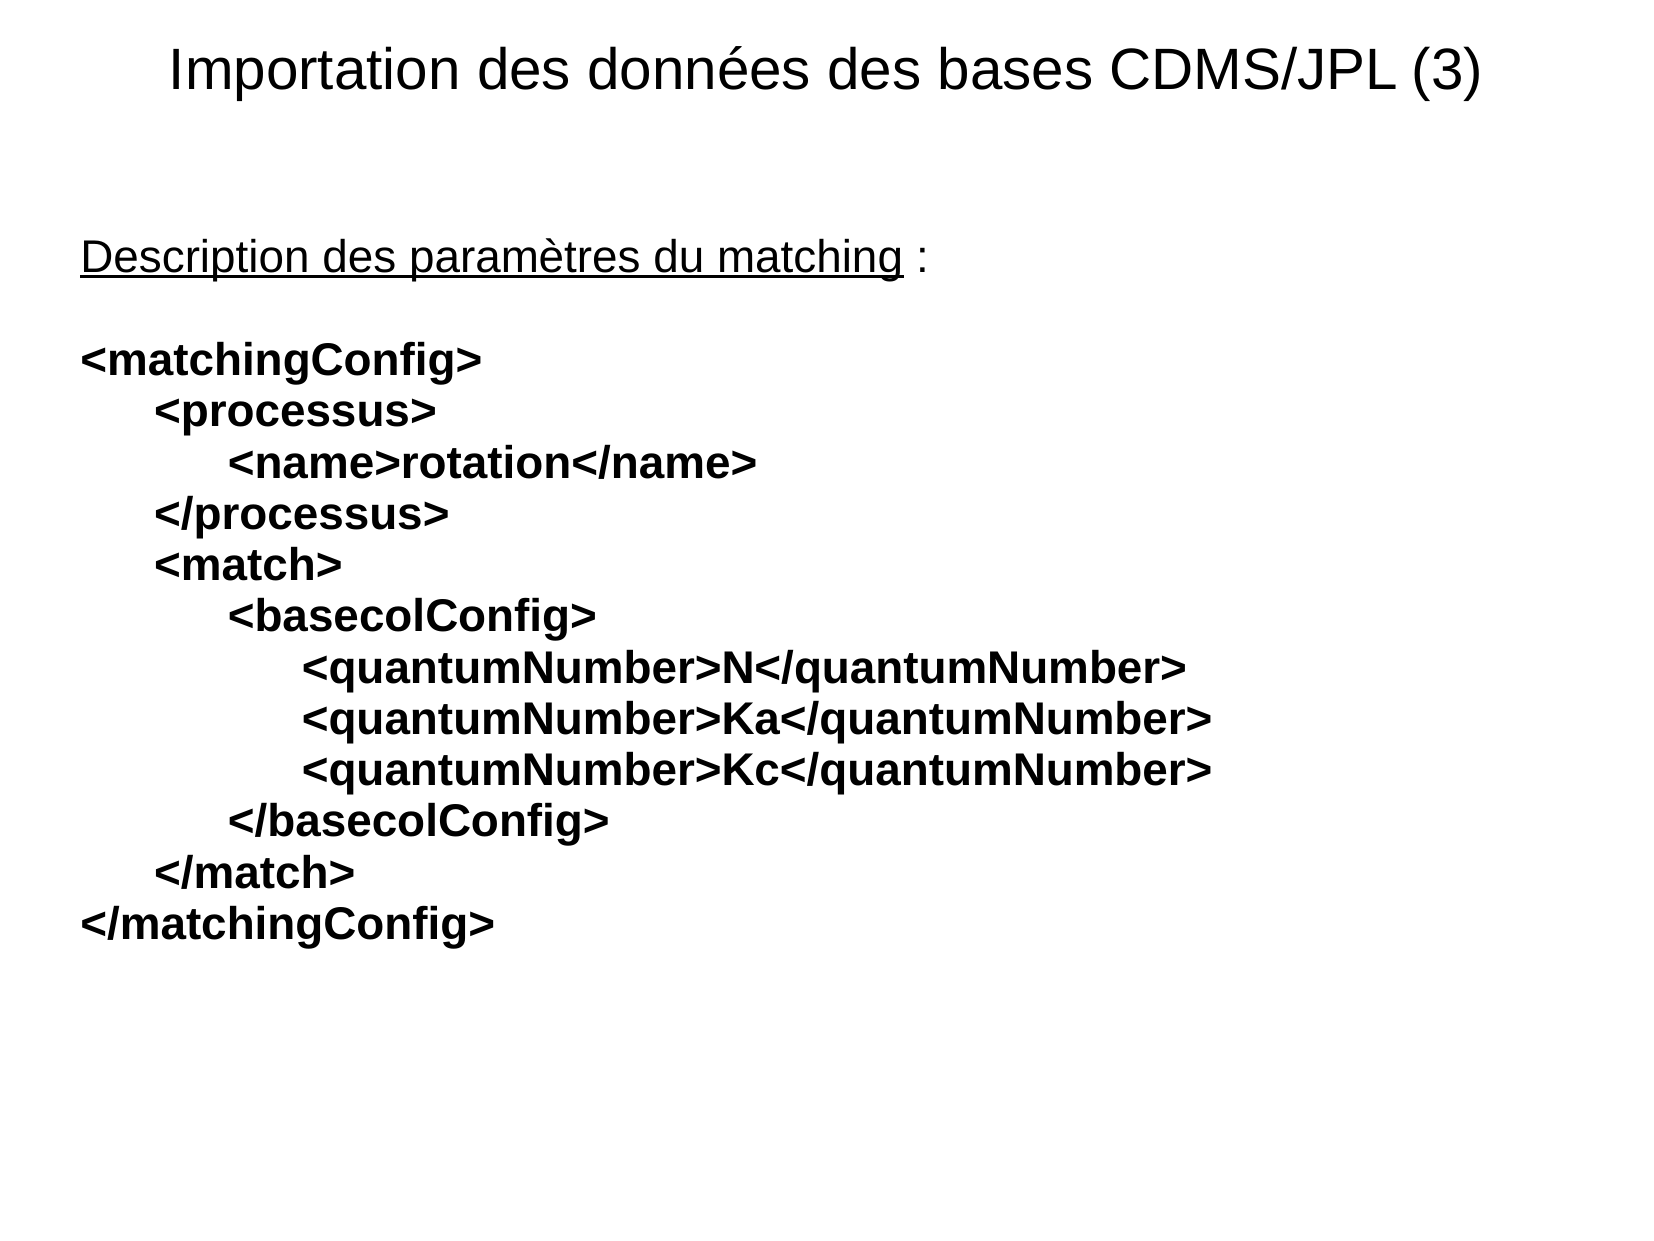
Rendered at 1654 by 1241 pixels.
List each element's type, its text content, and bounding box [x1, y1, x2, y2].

text_box Importation des données des bases CDMS/JPL (3) [147, 29, 1506, 110]
text_box Description des paramètres du matching : <matchingConfig> <processus> <name>rotation</name> </processus> <match> <basecolConfig> <quantumNumber>N</quantumNumber> <quantumNumber>Ka</quantumNumber> <quantumNumber>Kc</quantumNumber> </basecolConfig> </match> </matchingConfig> [65, 224, 1625, 957]
